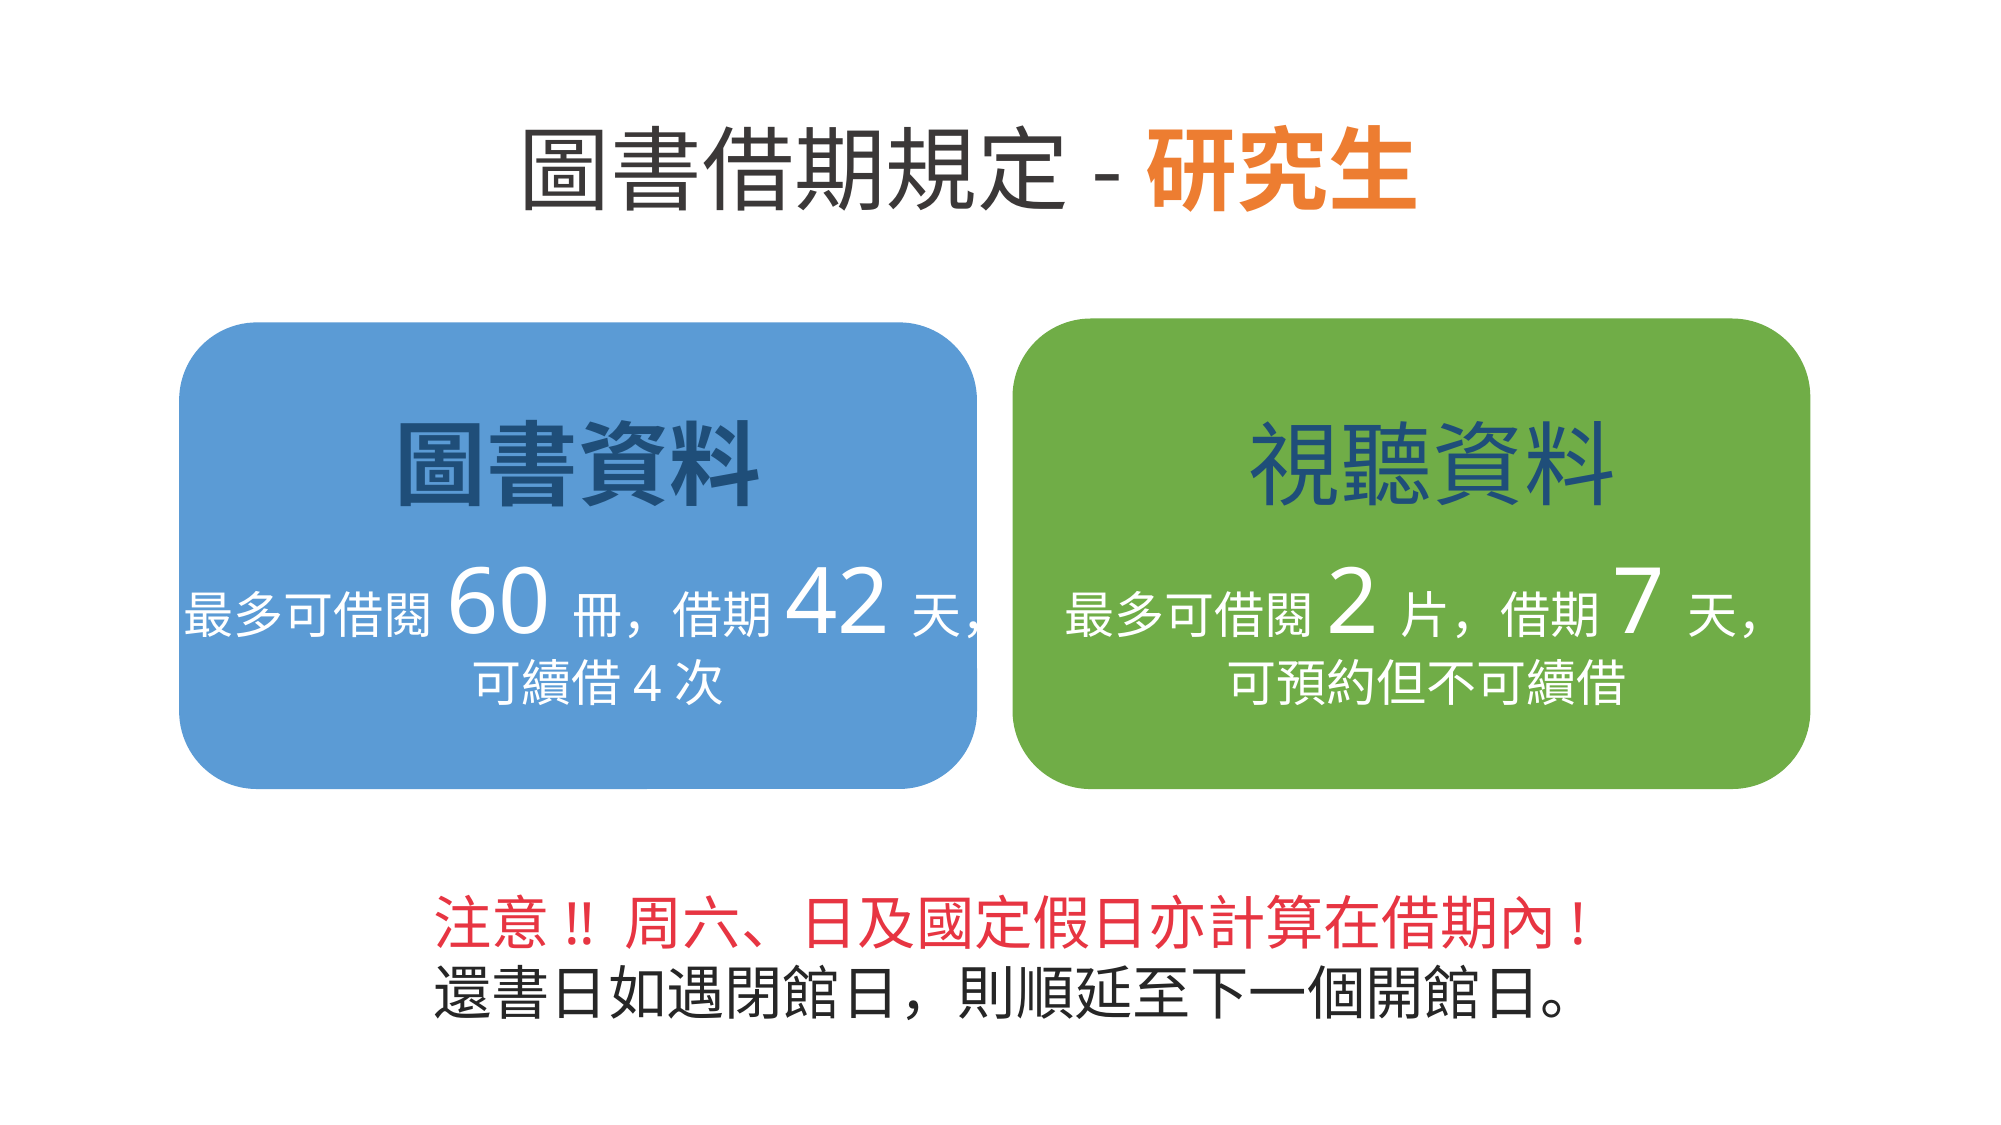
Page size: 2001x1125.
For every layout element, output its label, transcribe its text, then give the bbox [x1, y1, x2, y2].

text_box 圖書資料 [379, 399, 777, 524]
text_box 最多可借閱2片，借期7天， 可預約但不可續借 [1049, 534, 1803, 719]
text_box 最多可借閱60冊，借期42天， 可續借4次 [169, 534, 1027, 719]
text_box [179, 719, 977, 790]
text_box 視聽資料 [1191, 399, 1631, 524]
title 圖書借期規定-研究生 [107, 113, 1833, 234]
text_box [179, 322, 977, 534]
text_box [1012, 318, 1811, 790]
text_box 注意!! 周六、日及國定假日亦計算在借期內! 還書日如遇閉館日，則順延至下一個開館日。 [418, 878, 1635, 1034]
